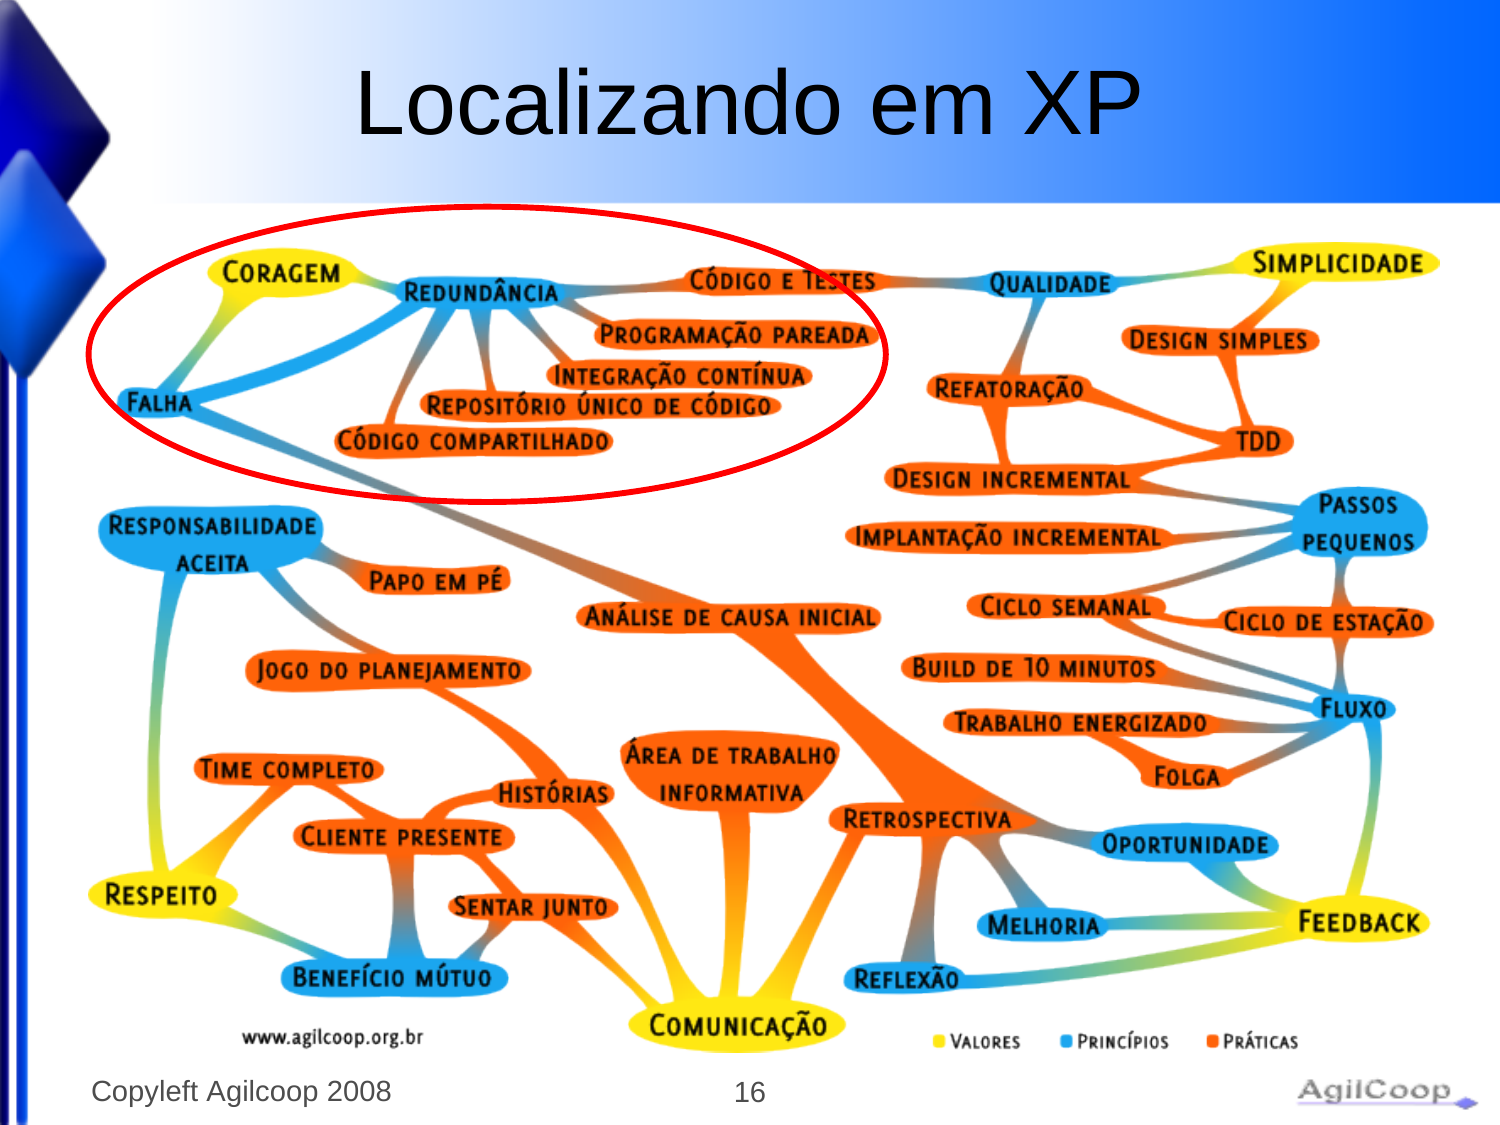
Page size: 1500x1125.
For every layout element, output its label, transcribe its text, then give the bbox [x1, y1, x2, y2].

title Localizando em XP [75, 16, 1426, 189]
picture [0, 0, 1500, 1125]
